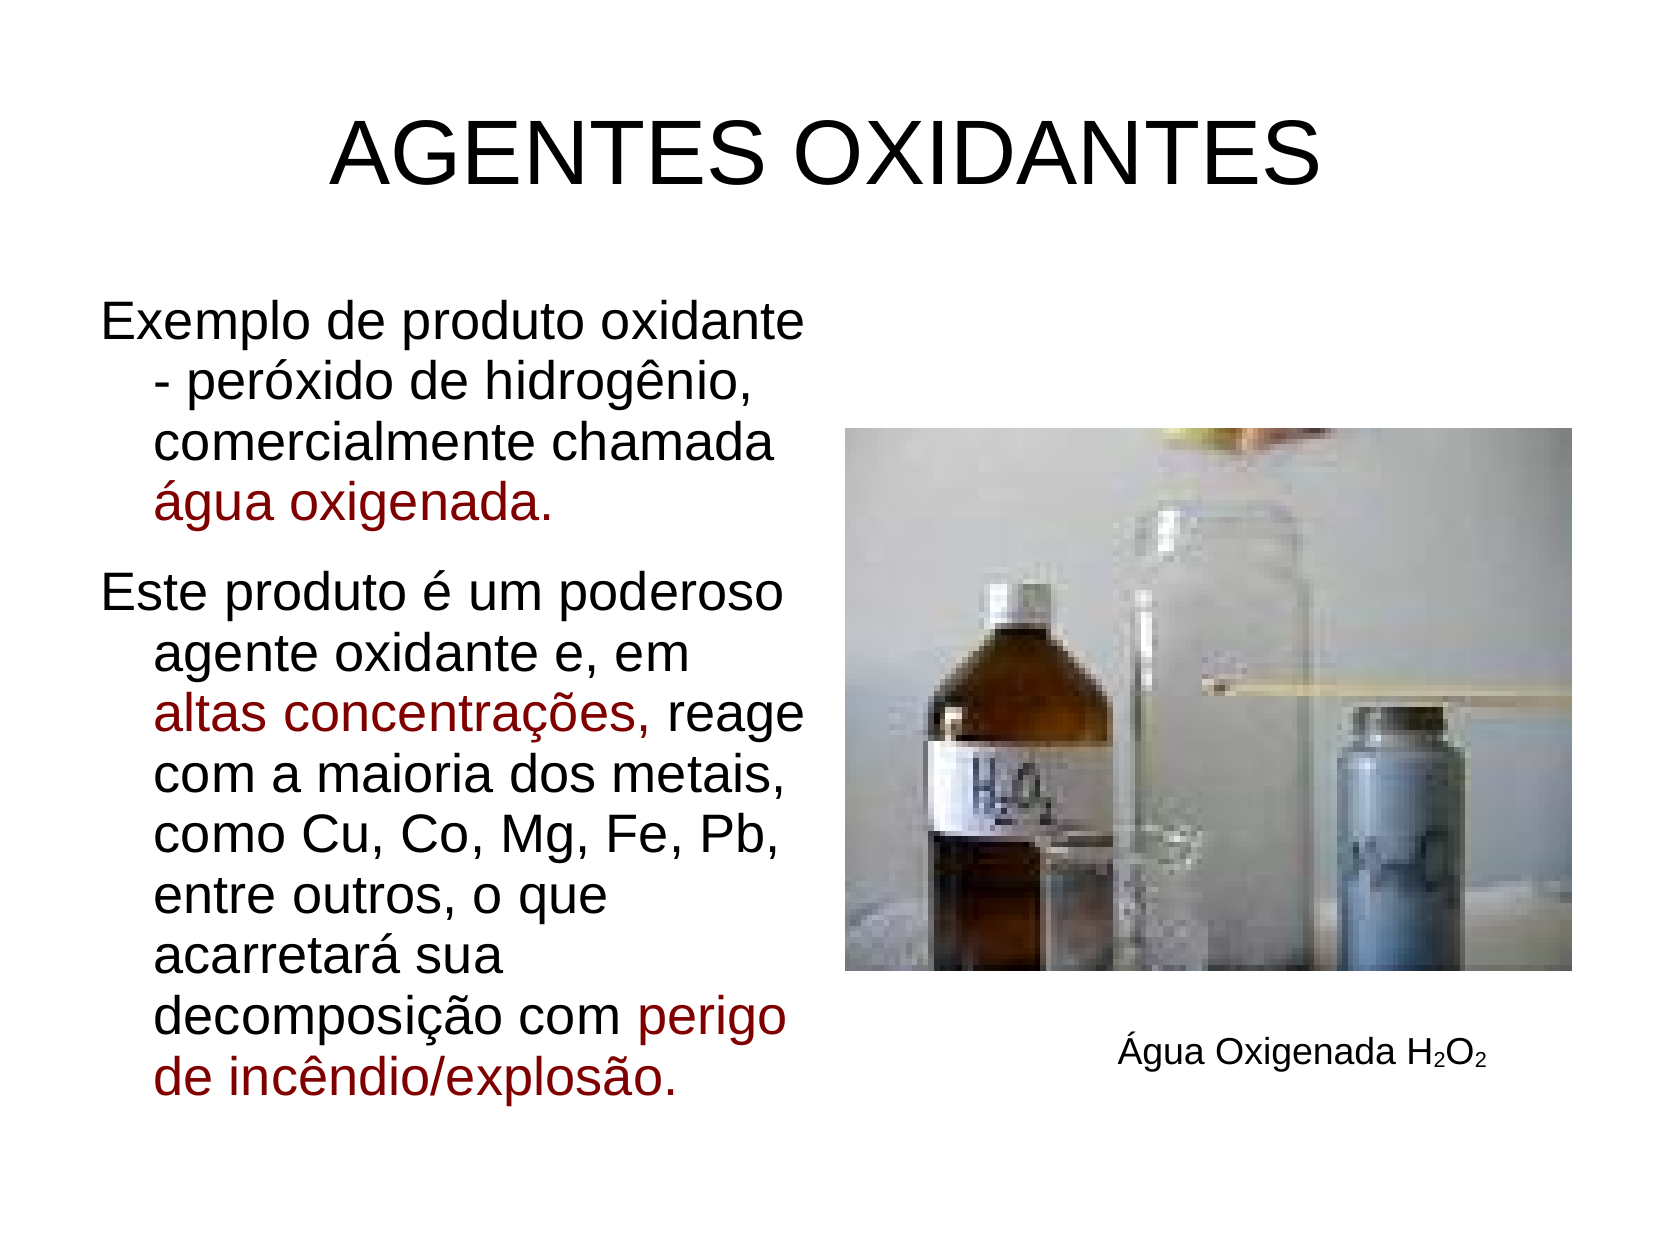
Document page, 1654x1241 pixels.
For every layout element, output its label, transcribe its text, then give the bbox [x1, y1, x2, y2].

text_box Água Oxigenada H2O2 [1098, 1023, 1506, 1093]
title AGENTES OXIDANTES [82, 49, 1571, 257]
list Exemplo de produto oxidante - peróxido de hidrogênio, comercialmente chamada água oxigenada. Este produto é um poderoso agente oxidante e, em altas concentrações, reage com a maioria dos metais, como Cu, Co, Mg, Fe, Pb, entre outros, o que acarretará sua decomposição com perigo de incêndio/explosão. [82, 290, 809, 1168]
picture [845, 428, 1572, 971]
